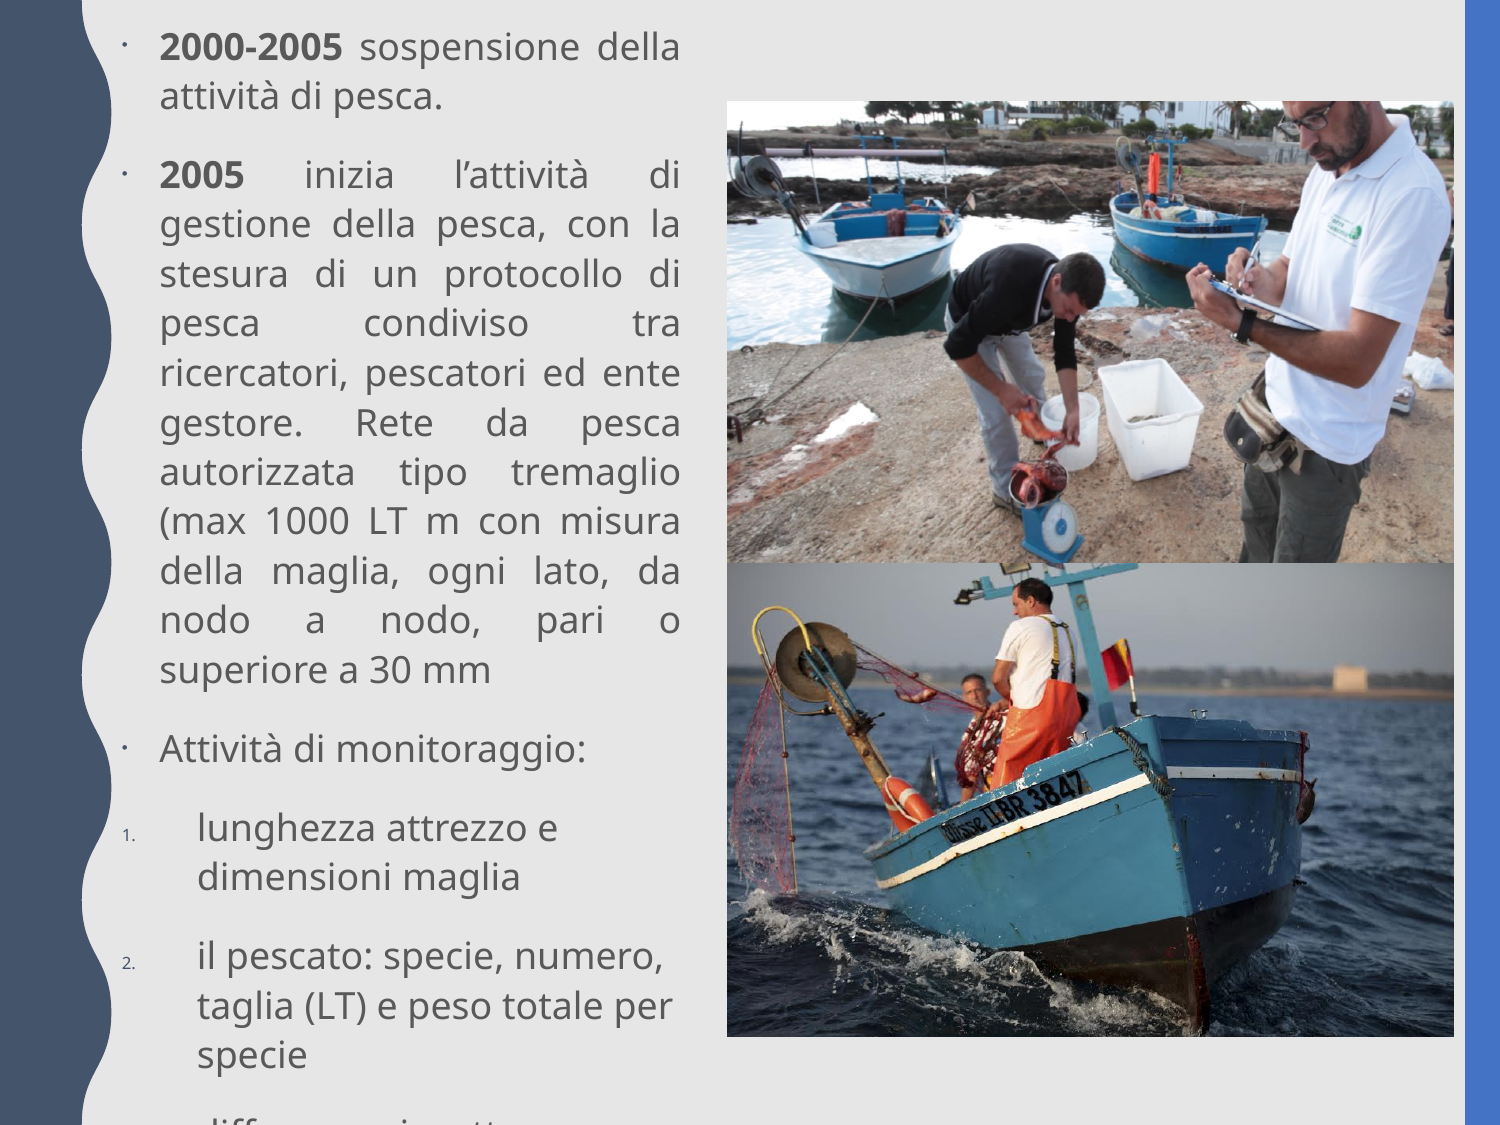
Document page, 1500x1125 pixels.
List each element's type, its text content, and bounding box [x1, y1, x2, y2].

list 2000-2005 sospensione della attività di pesca. 2005 inizia l’attività di gestione della pesca, con la stesura di un protocollo di pesca condiviso tra ricercatori, pescatori ed ente gestore. Rete da pesca autorizzata tipo tremaglio (max 1000 LT m con misura della maglia, ogni lato, da nodo a nodo, pari o superiore a 30 mm Attività di monitoraggio: lunghezza attrezzo e dimensioni maglia il pescato: specie, numero, taglia (LT) e peso totale per specie differenza rispetto a pescate al di fuori dell’AMP [107, 10, 697, 1125]
title [697, 62, 1407, 308]
picture [727, 101, 1454, 1037]
